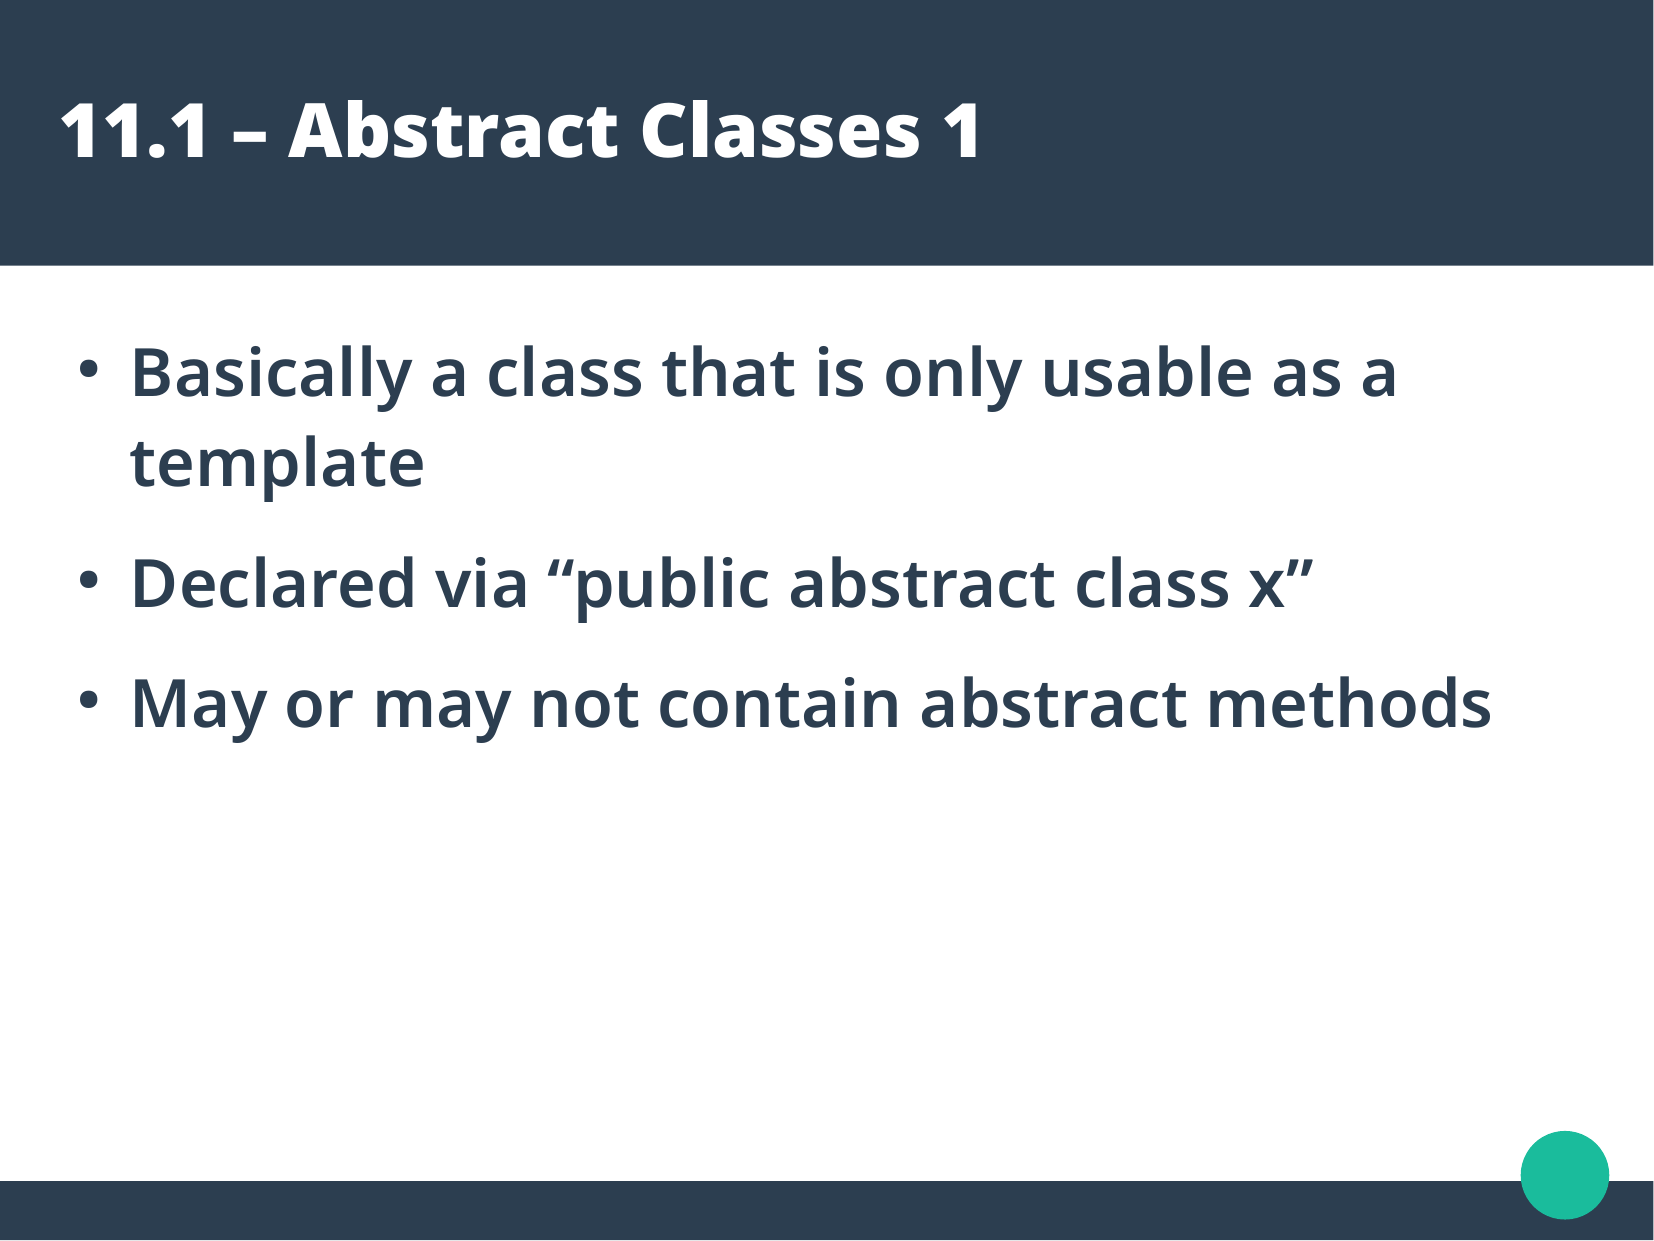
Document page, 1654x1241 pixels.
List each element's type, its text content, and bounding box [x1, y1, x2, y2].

list Basically a class that is only usable as a template Declared via “public abstract class x” May or may not contain abstract methods [59, 324, 1595, 1152]
title 11.1 – Abstract Classes 1 [59, 49, 1595, 207]
